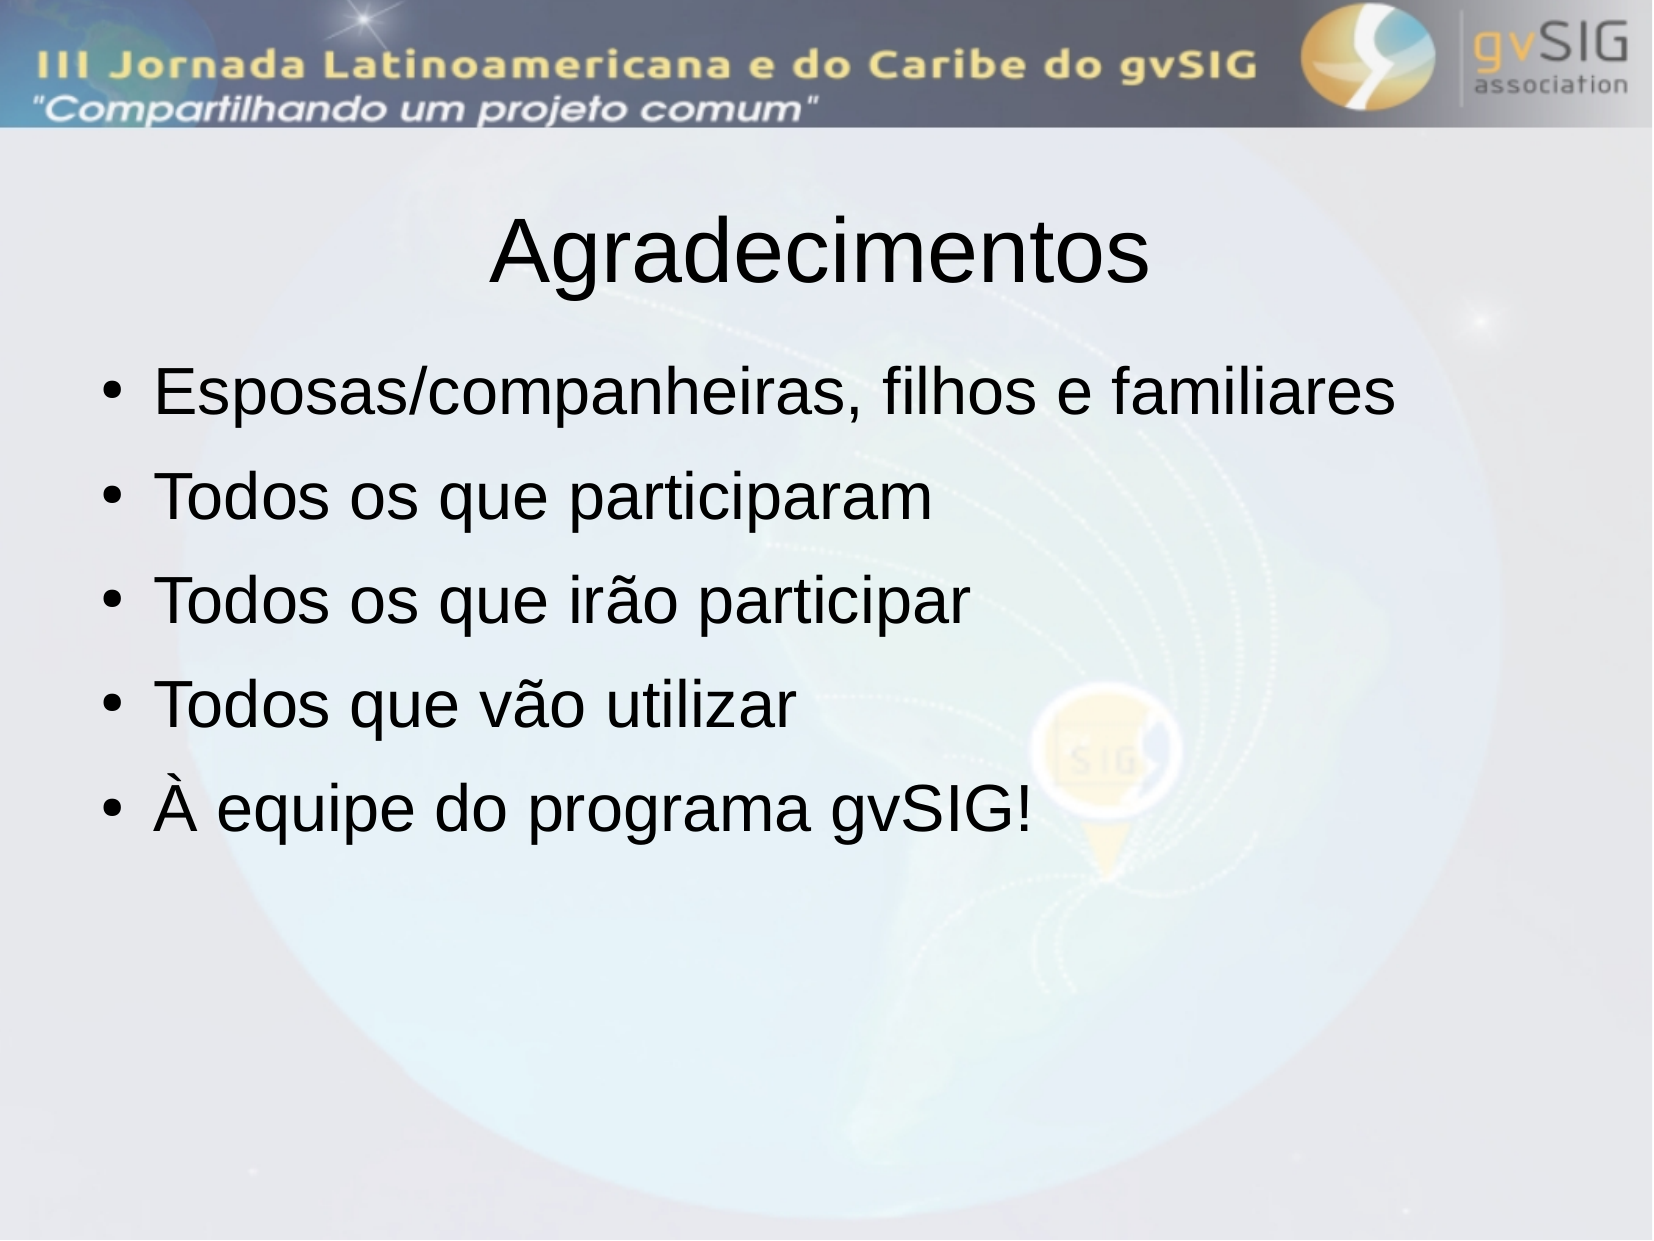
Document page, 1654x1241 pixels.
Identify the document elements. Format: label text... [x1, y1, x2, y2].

list Esposas/companheiras, filhos e familiares Todos os que participaram Todos os que irão participar Todos que vão utilizar À equipe do programa gvSIG! [82, 354, 1571, 1173]
picture [0, 0, 1653, 1240]
title Agradecimentos [76, 147, 1565, 355]
